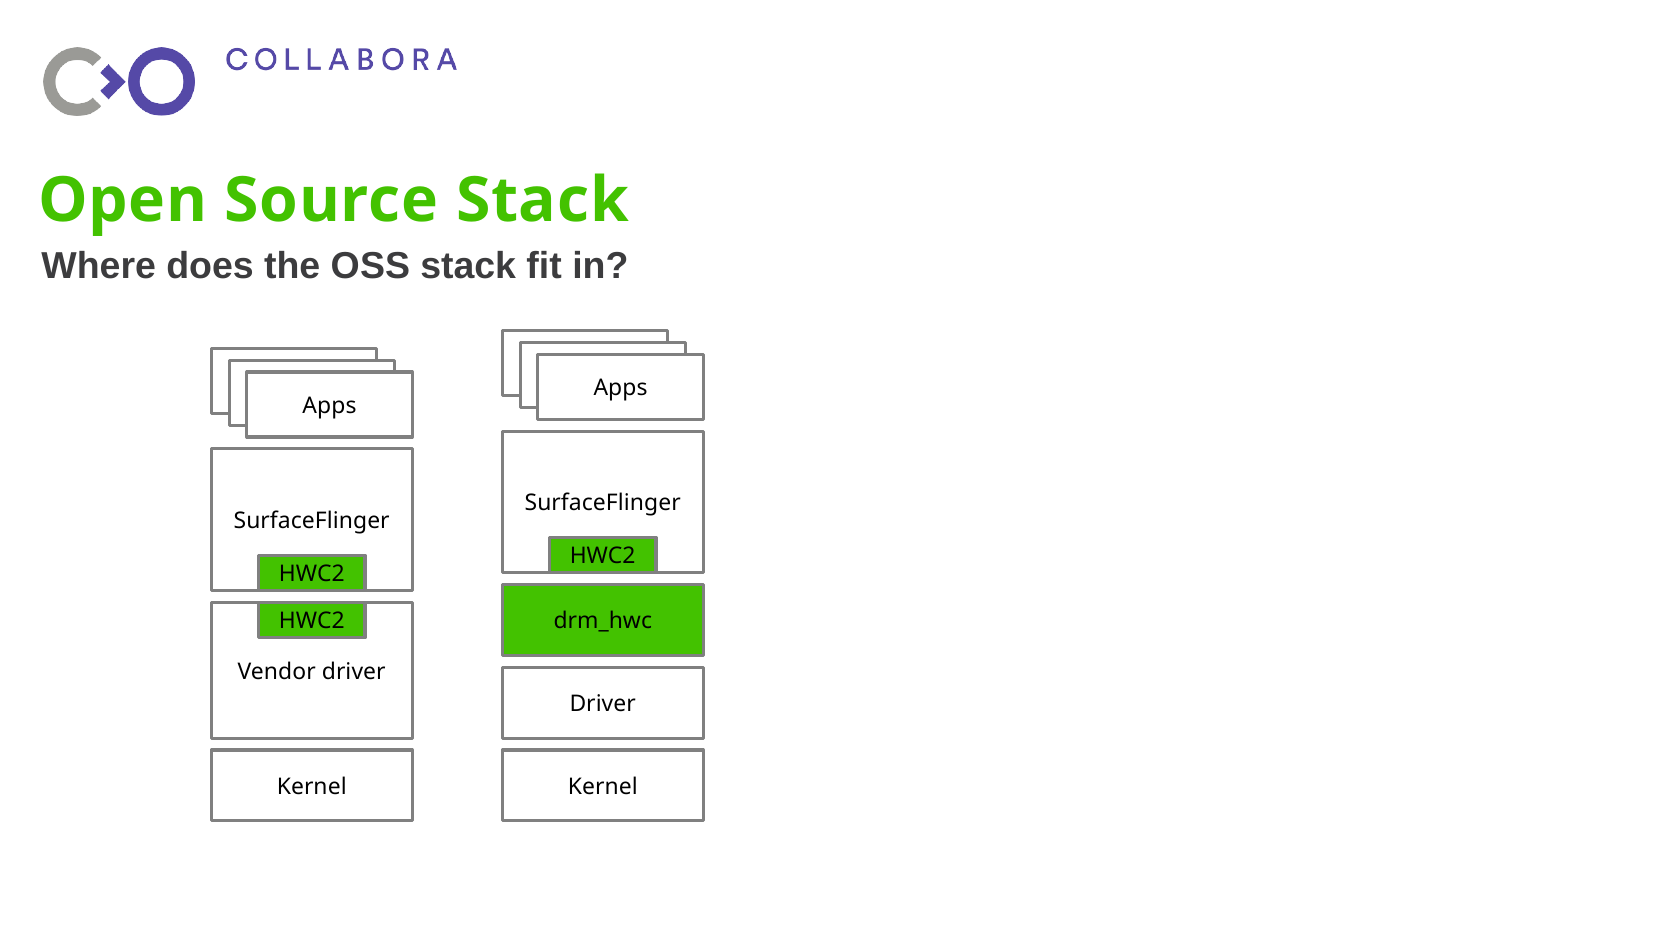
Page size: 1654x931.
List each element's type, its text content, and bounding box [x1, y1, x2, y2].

text_box Apps [537, 354, 704, 420]
text_box [211, 348, 395, 426]
title Open Source Stack [38, 159, 1614, 216]
text_box drm_hwc [502, 584, 704, 656]
text_box Driver [502, 667, 704, 739]
text_box [502, 330, 686, 408]
text_box SurfaceFlinger [502, 431, 704, 573]
text_box Vendor driver [211, 602, 413, 739]
text_box HWC2 [549, 537, 657, 573]
text_box Kernel [502, 750, 704, 821]
picture [43, 47, 457, 116]
text_box HWC2 [258, 555, 366, 591]
text_box Kernel [211, 750, 413, 821]
text_box Apps [246, 372, 413, 438]
text_box SurfaceFlinger [211, 448, 413, 591]
text_box Where does the OSS stack fit in? [41, 240, 1614, 290]
text_box HWC2 [258, 602, 366, 638]
